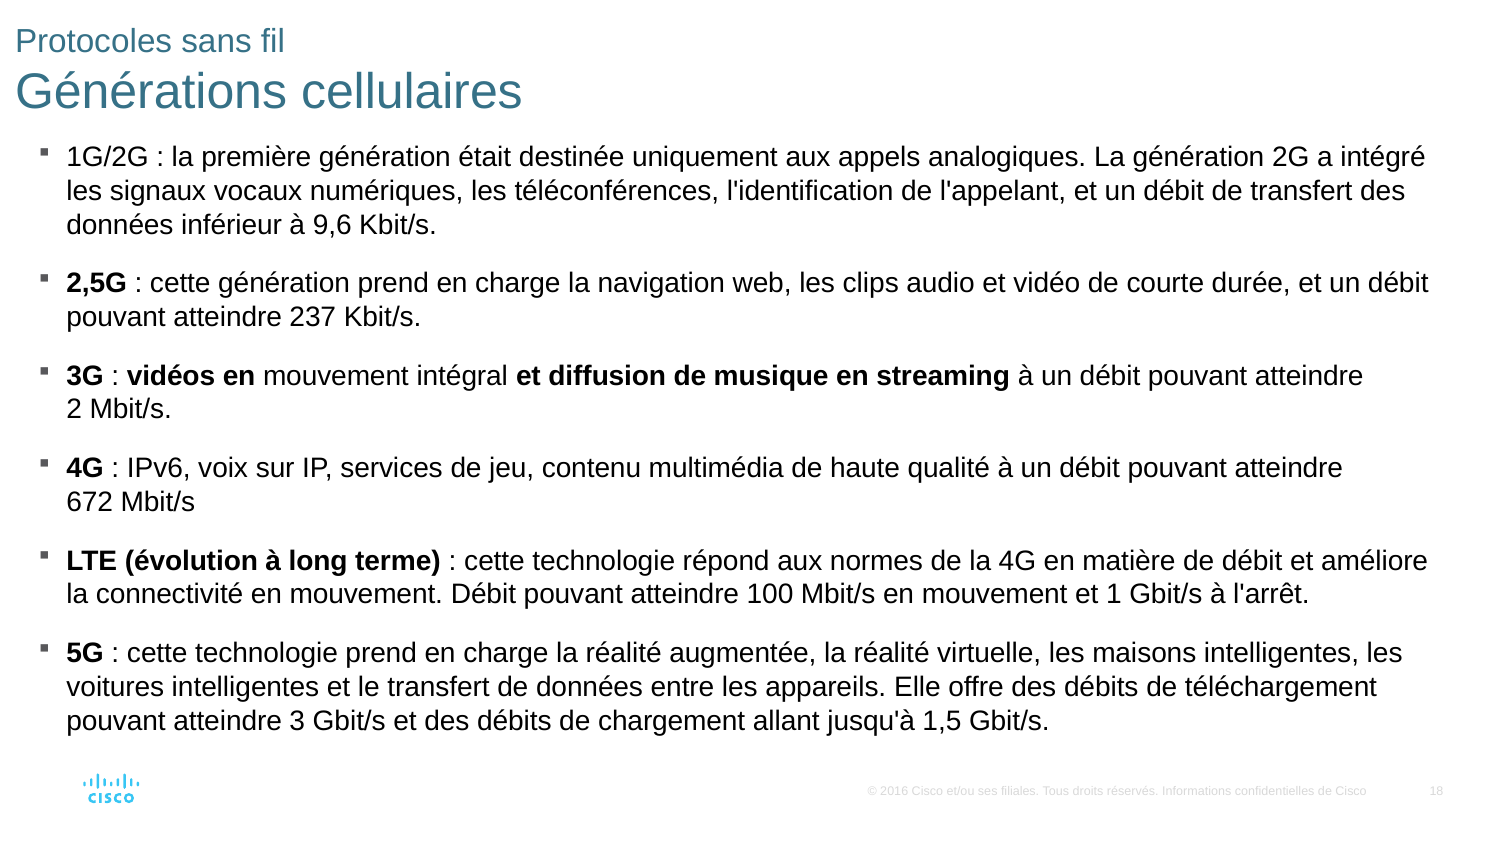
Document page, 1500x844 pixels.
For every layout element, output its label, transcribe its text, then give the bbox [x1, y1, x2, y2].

title Protocoles sans fil Générations cellulaires [0, 6, 1500, 131]
list 1G/2G : la première génération était destinée uniquement aux appels analogiques. La génération 2G a intégré les signaux vocaux numériques, les téléconférences, l'identification de l'appelant, et un débit de transfert des données inférieur à 9,6 Kbit/s. 2,5G : cette génération prend en charge la navigation web, les clips audio et vidéo de courte durée, et un débit pouvant atteindre 237 Kbit/s. 3G : vidéos en mouvement intégral et diffusion de musique en streaming à un débit pouvant atteindre 2 Mbit/s. 4G : IPv6, voix sur IP, services de jeu, contenu multimédia de haute qualité à un débit pouvant atteindre 672 Mbit/s LTE (évolution à long terme) : cette technologie répond aux normes de la 4G en matière de débit et améliore la connectivité en mouvement. Débit pouvant atteindre 100 Mbit/s en mouvement et 1 Gbit/s à l'arrêt. 5G : cette technologie prend en charge la réalité augmentée, la réalité virtuelle, les maisons intelligentes, les voitures intelligentes et le transfert de données entre les appareils. Elle offre des débits de téléchargement pouvant atteindre 3 Gbit/s et des débits de chargement allant jusqu'à 1,5 Gbit/s. [23, 131, 1476, 813]
